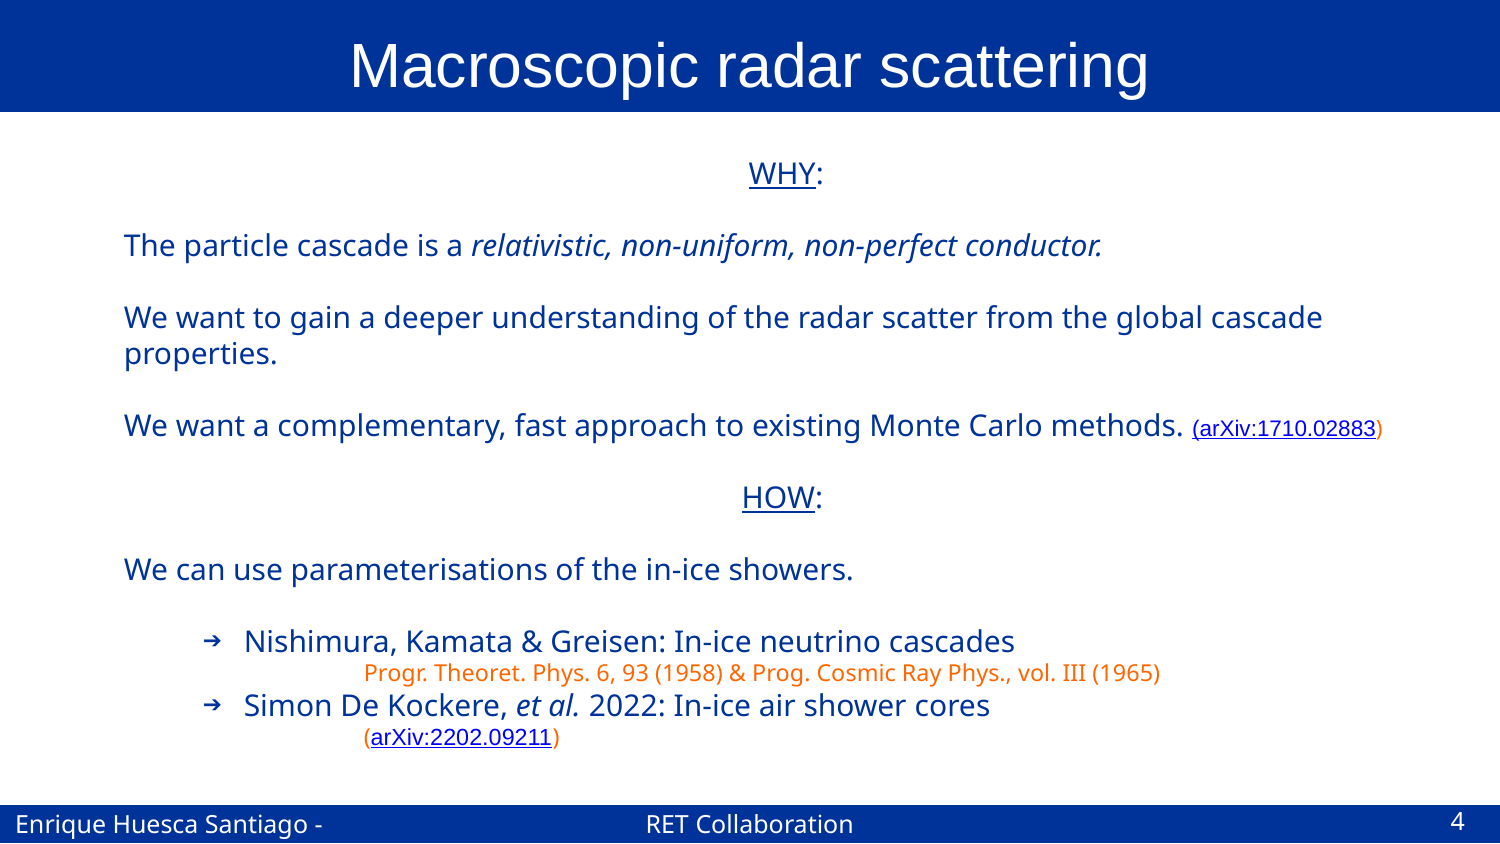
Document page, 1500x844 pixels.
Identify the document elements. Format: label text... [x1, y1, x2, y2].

title Macroscopic radar scattering [51, 15, 1449, 110]
slide_number <number> [1389, 789, 1480, 844]
list WHY: The particle cascade is a relativistic, non-uniform, non-perfect conductor. We want to gain a deeper understanding of the radar scatter from the global cascade properties. We want a complementary, fast approach to existing Monte Carlo methods. (arXiv:1710.02883) HOW: We can use parameterisations of the in-ice showers. Nishimura, Kamata & Greisen: In-ice neutrino cascades Progr. Theoret. Phys. 6, 93 (1958) & Prog. Cosmic Ray Phys., vol. III (1965) Simon De Kockere, et al. 2022: In-ice air shower cores (arXiv:2202.09211) [63, 154, 1449, 755]
